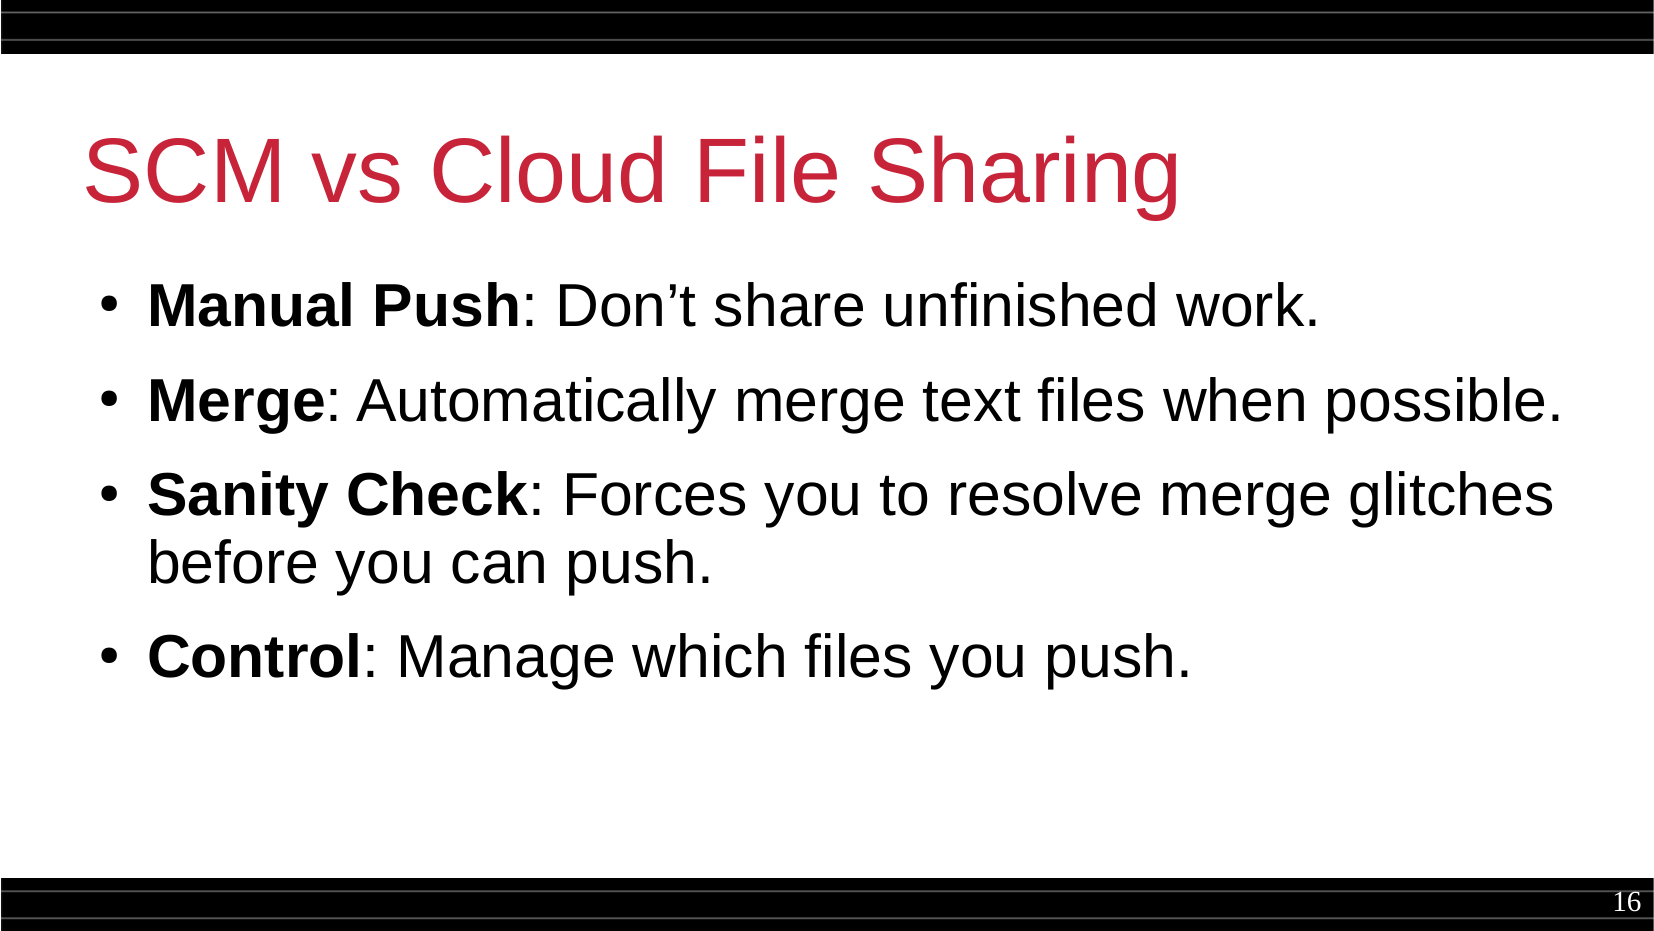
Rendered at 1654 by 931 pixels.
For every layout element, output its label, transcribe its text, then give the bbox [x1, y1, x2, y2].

list Manual Push: Don’t share unfinished work. Merge: Automatically merge text files when possible. Sanity Check: Forces you to resolve merge glitches before you can push. Control: Manage which files you push. [82, 271, 1571, 758]
title SCM vs Cloud File Sharing [82, 92, 1571, 249]
picture [1, 878, 1654, 931]
picture [1, 0, 1654, 54]
